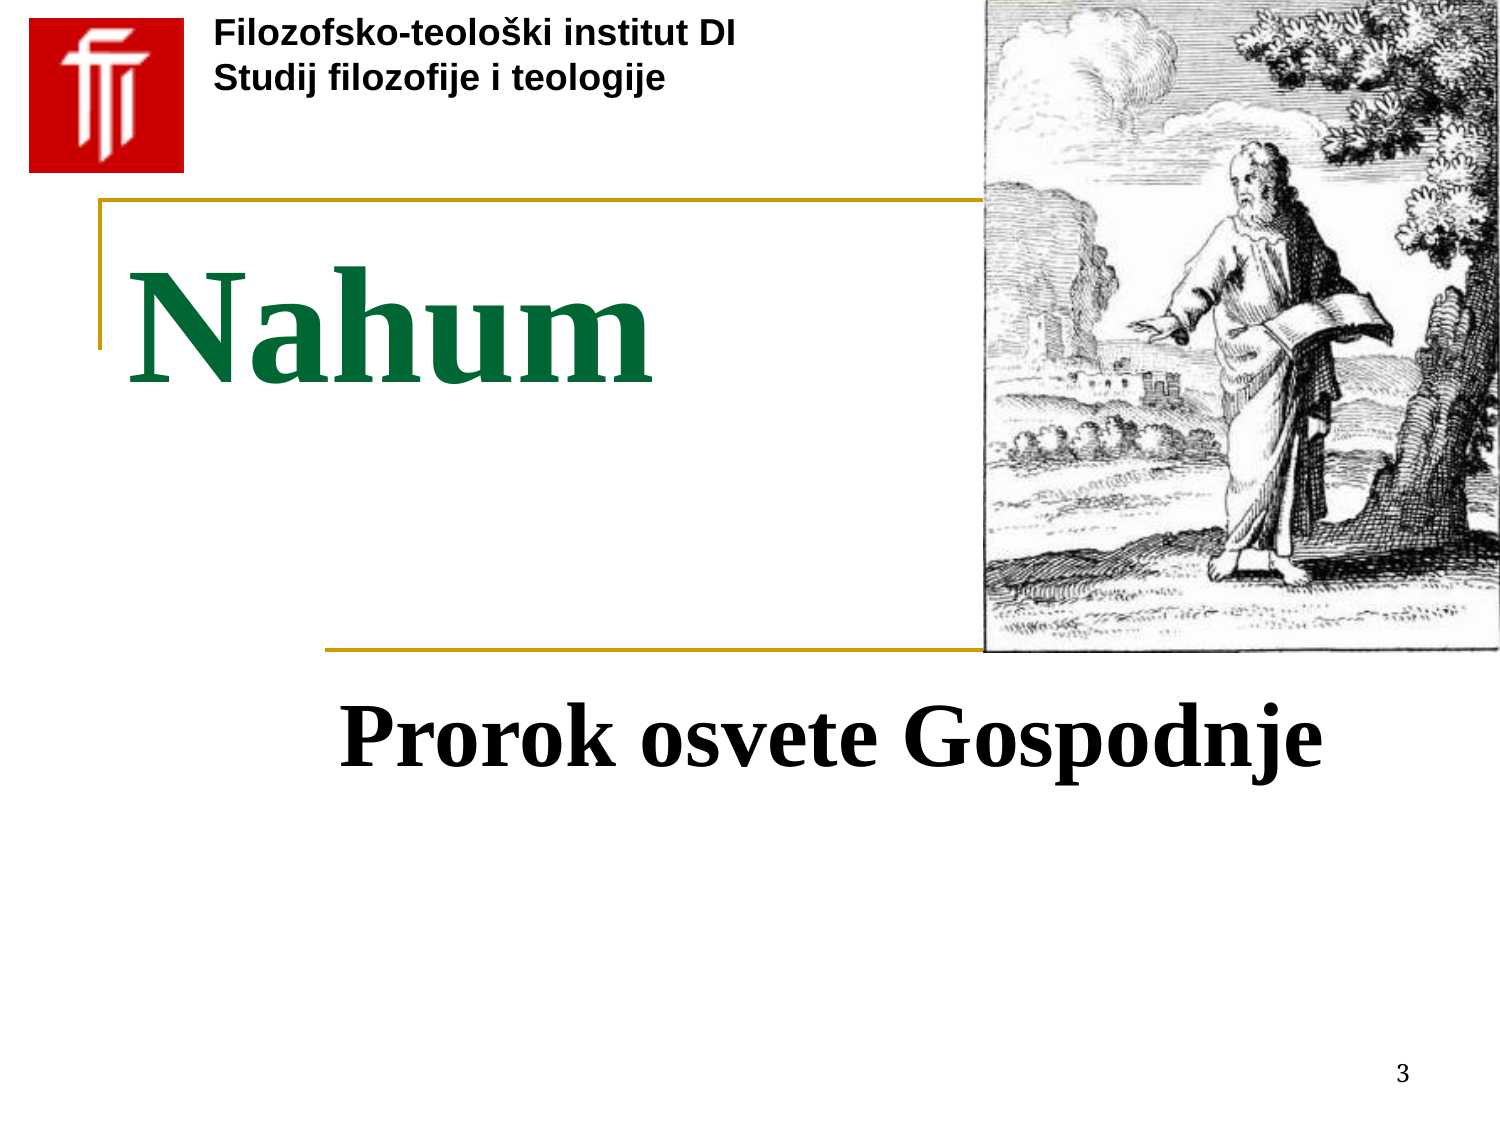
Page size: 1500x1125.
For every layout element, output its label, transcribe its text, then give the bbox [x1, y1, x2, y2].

title Nahum [112, 207, 983, 538]
picture [29, 18, 184, 173]
text_box Filozofsko-teološki institut DI Studij filozofije i teologije [198, 0, 963, 106]
subtitle Prorok osvete Gospodnje [324, 667, 1401, 956]
text_box <number> [1074, 1024, 1426, 1100]
picture [983, 0, 1500, 653]
